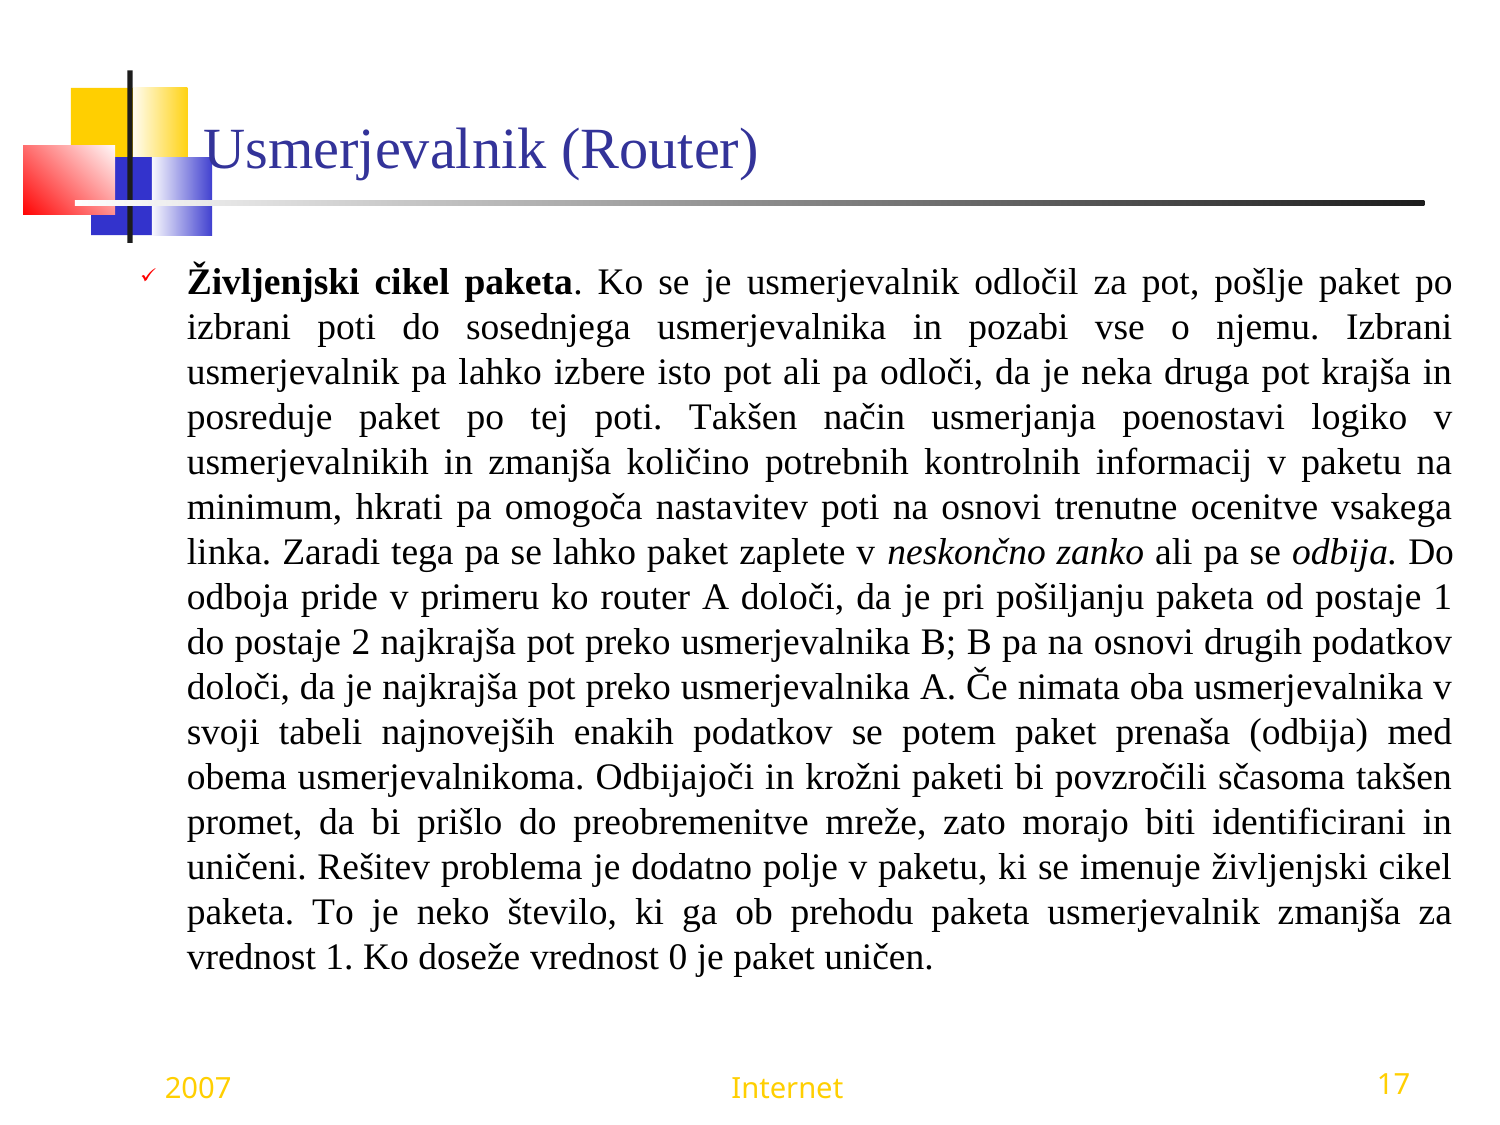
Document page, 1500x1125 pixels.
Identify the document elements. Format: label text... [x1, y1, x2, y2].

text_box Internet [549, 1038, 1026, 1113]
text_box 2007 [150, 1038, 463, 1113]
text_box <number> [1112, 1038, 1426, 1113]
list Življenjski cikel paketa. Ko se je usmerjevalnik odločil za pot, pošlje paket po izbrani poti do sosednjega usmerjevalnika in pozabi vse o njemu. Izbrani usmerjevalnik pa lahko izbere isto pot ali pa odloči, da je neka druga pot krajša in posreduje paket po tej poti. Takšen način usmerjanja poenostavi logiko v usmerjevalnikih in zmanjša količino potrebnih kontrolnih informacij v paketu na minimum, hkrati pa omogoča nastavitev poti na osnovi trenutne ocenitve vsakega linka. Zaradi tega pa se lahko paket zaplete v neskončno zanko ali pa se odbija. Do odboja pride v primeru ko router A določi, da je pri pošiljanju paketa od postaje 1 do postaje 2 najkrajša pot preko usmerjevalnika B; B pa na osnovi drugih podatkov določi, da je najkrajša pot preko usmerjevalnika A. Če nimata oba usmerjevalnika v svoji tabeli najnovejših enakih podatkov se potem paket prenaša (odbija) med obema usmerjevalnikoma. Odbijajoči in krožni paketi bi povzročili sčasoma takšen promet, da bi prišlo do preobremenitve mreže, zato morajo biti identificirani in uničeni. Rešitev problema je dodatno polje v paketu, ki se imenuje življenjski cikel paketa. To je neko število, ki ga ob prehodu paketa usmerjevalnik zmanjša za vrednost 1. Ko doseže vrednost 0 je paket uničen. [50, 249, 1469, 1038]
title Usmerjevalnik (Router) [188, 101, 1468, 188]
